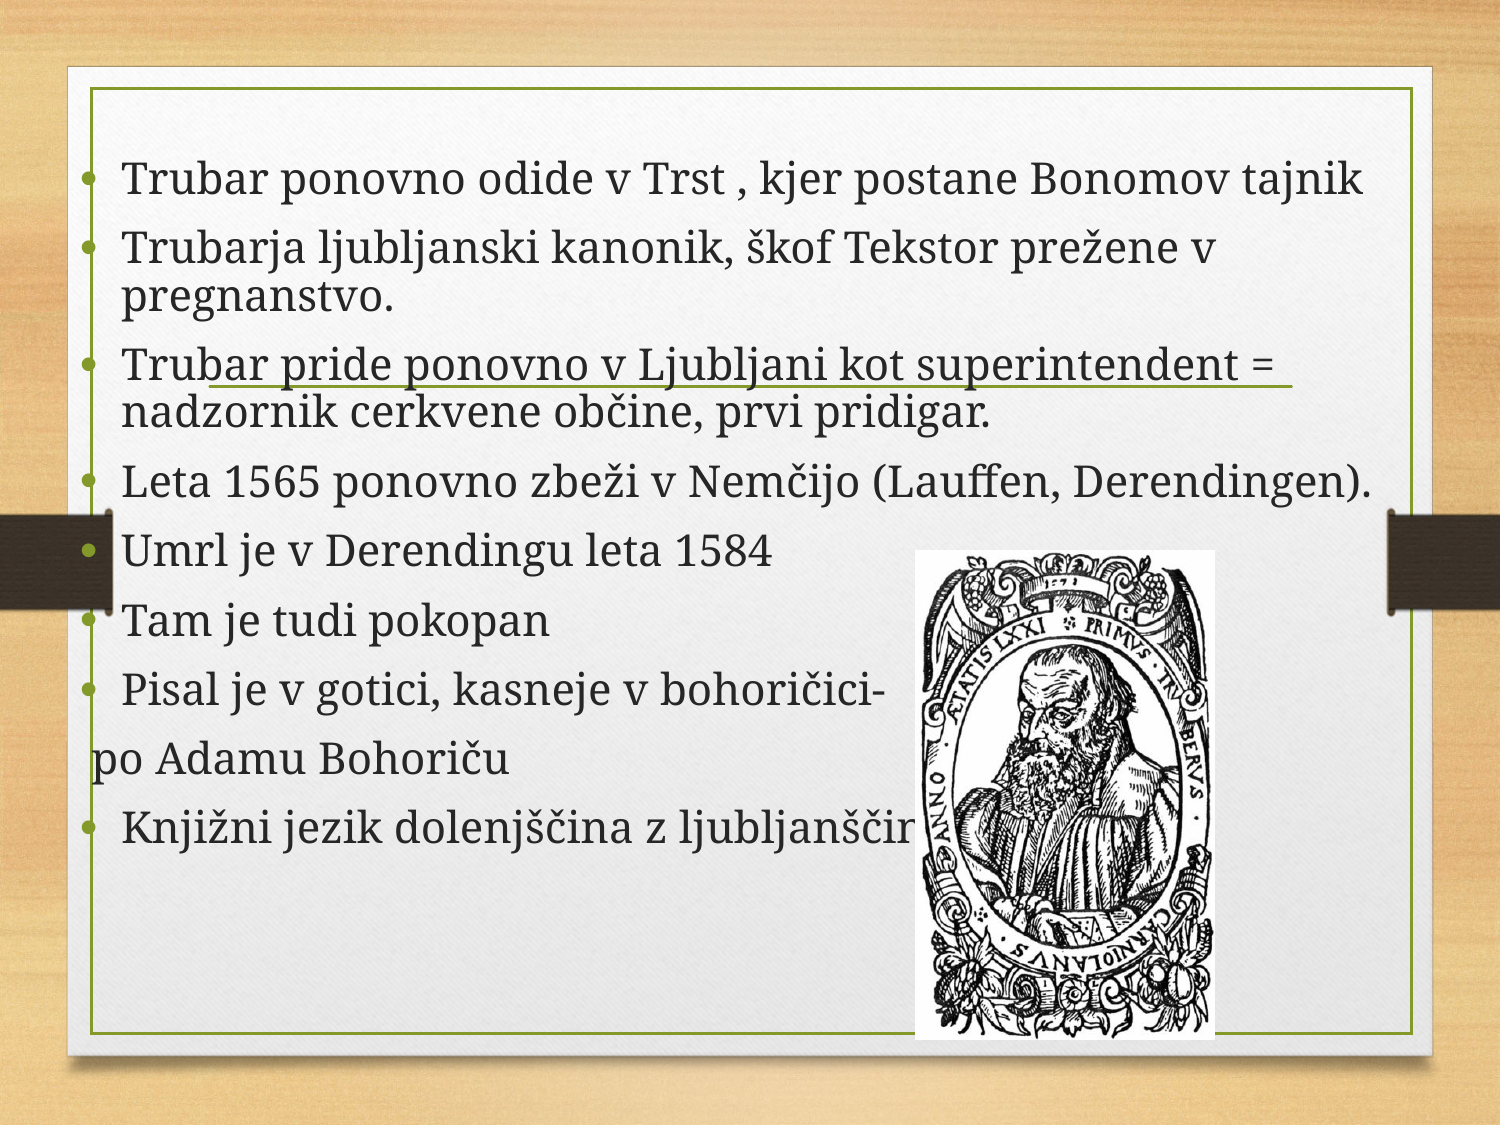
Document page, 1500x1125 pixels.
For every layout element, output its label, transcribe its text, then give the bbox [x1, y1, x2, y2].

picture [0, 0, 1500, 1125]
list Trubar ponovno odide v Trst , kjer postane Bonomov tajnik Trubarja ljubljanski kanonik, škof Tekstor prežene v pregnanstvo. Trubar pride ponovno v Ljubljani kot superintendent = nadzornik cerkvene občine, prvi pridigar. Leta 1565 ponovno zbeži v Nemčijo (Lauffen, Derendingen). Umrl je v Derendingu leta 1584 Tam je tudi pokopan Pisal je v gotici, kasneje v bohoričici- po Adamu Bohoriču Knjižni jezik dolenjščina z ljubljanščino [64, 148, 1426, 1005]
